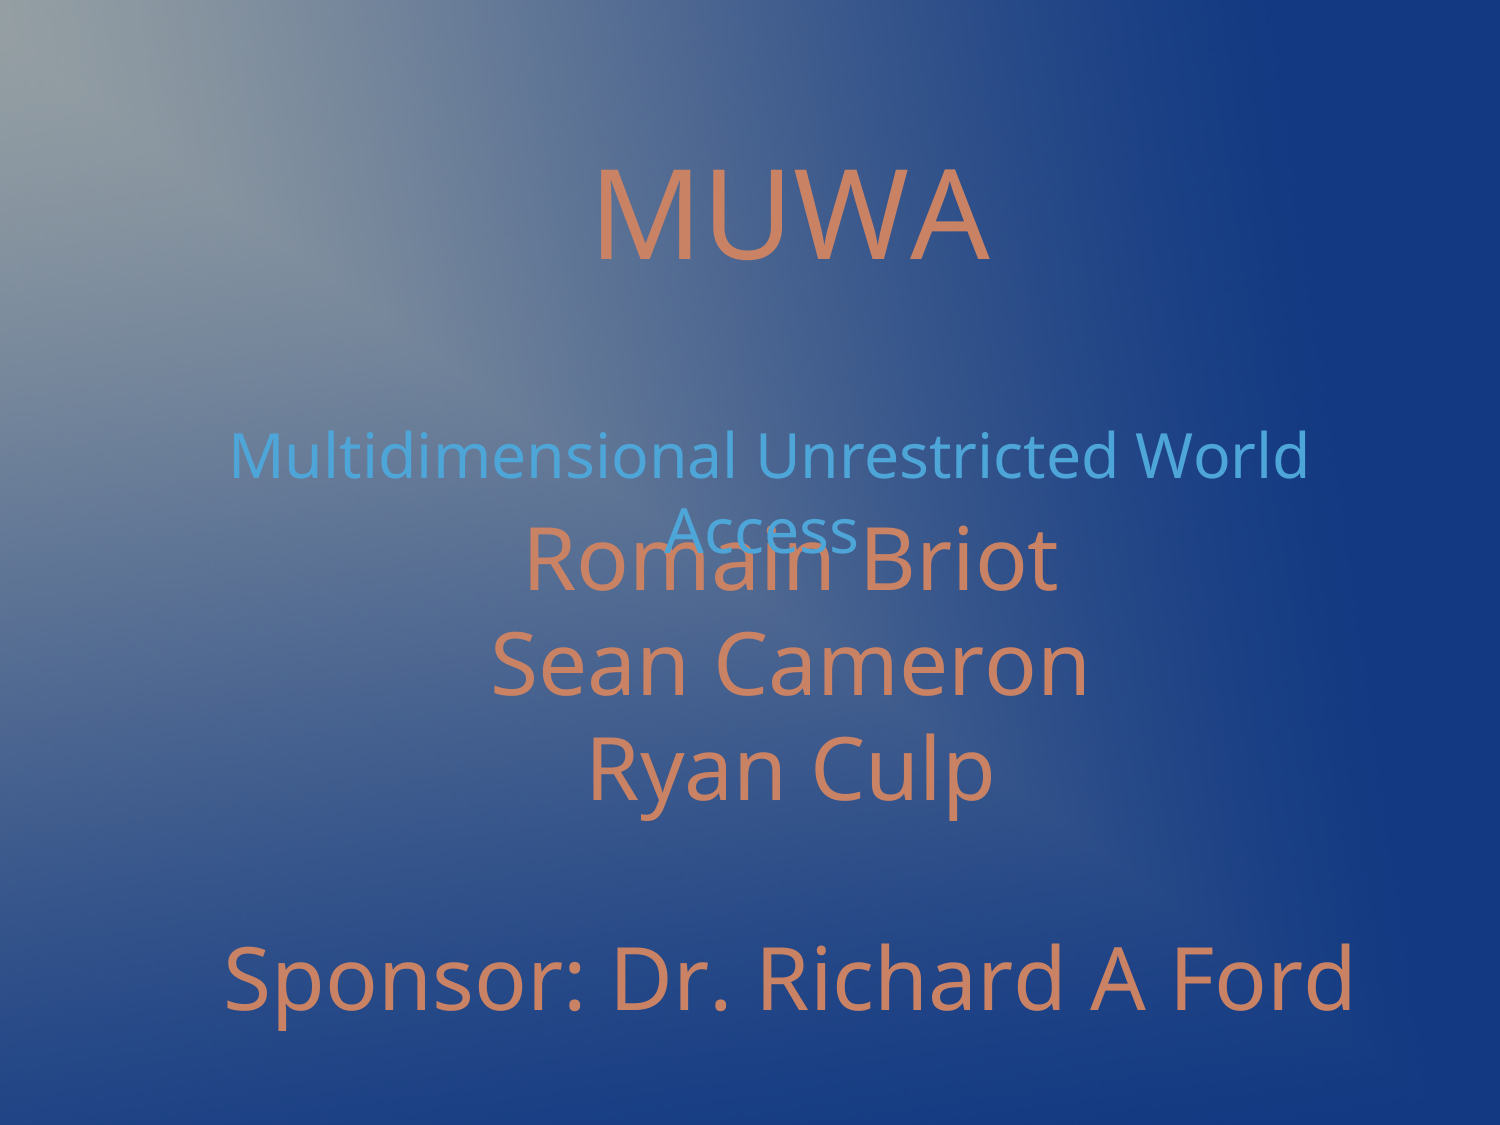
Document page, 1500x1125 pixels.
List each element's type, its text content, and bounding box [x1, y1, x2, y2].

subtitle Romain Briot Sean Cameron Ryan Culp Sponsor: Dr. Richard A Ford [90, 495, 1413, 1036]
picture [0, 0, 1500, 1125]
title MUWA [88, 127, 1412, 369]
text_box Multidimensional Unrestricted World Access [112, 408, 1435, 575]
